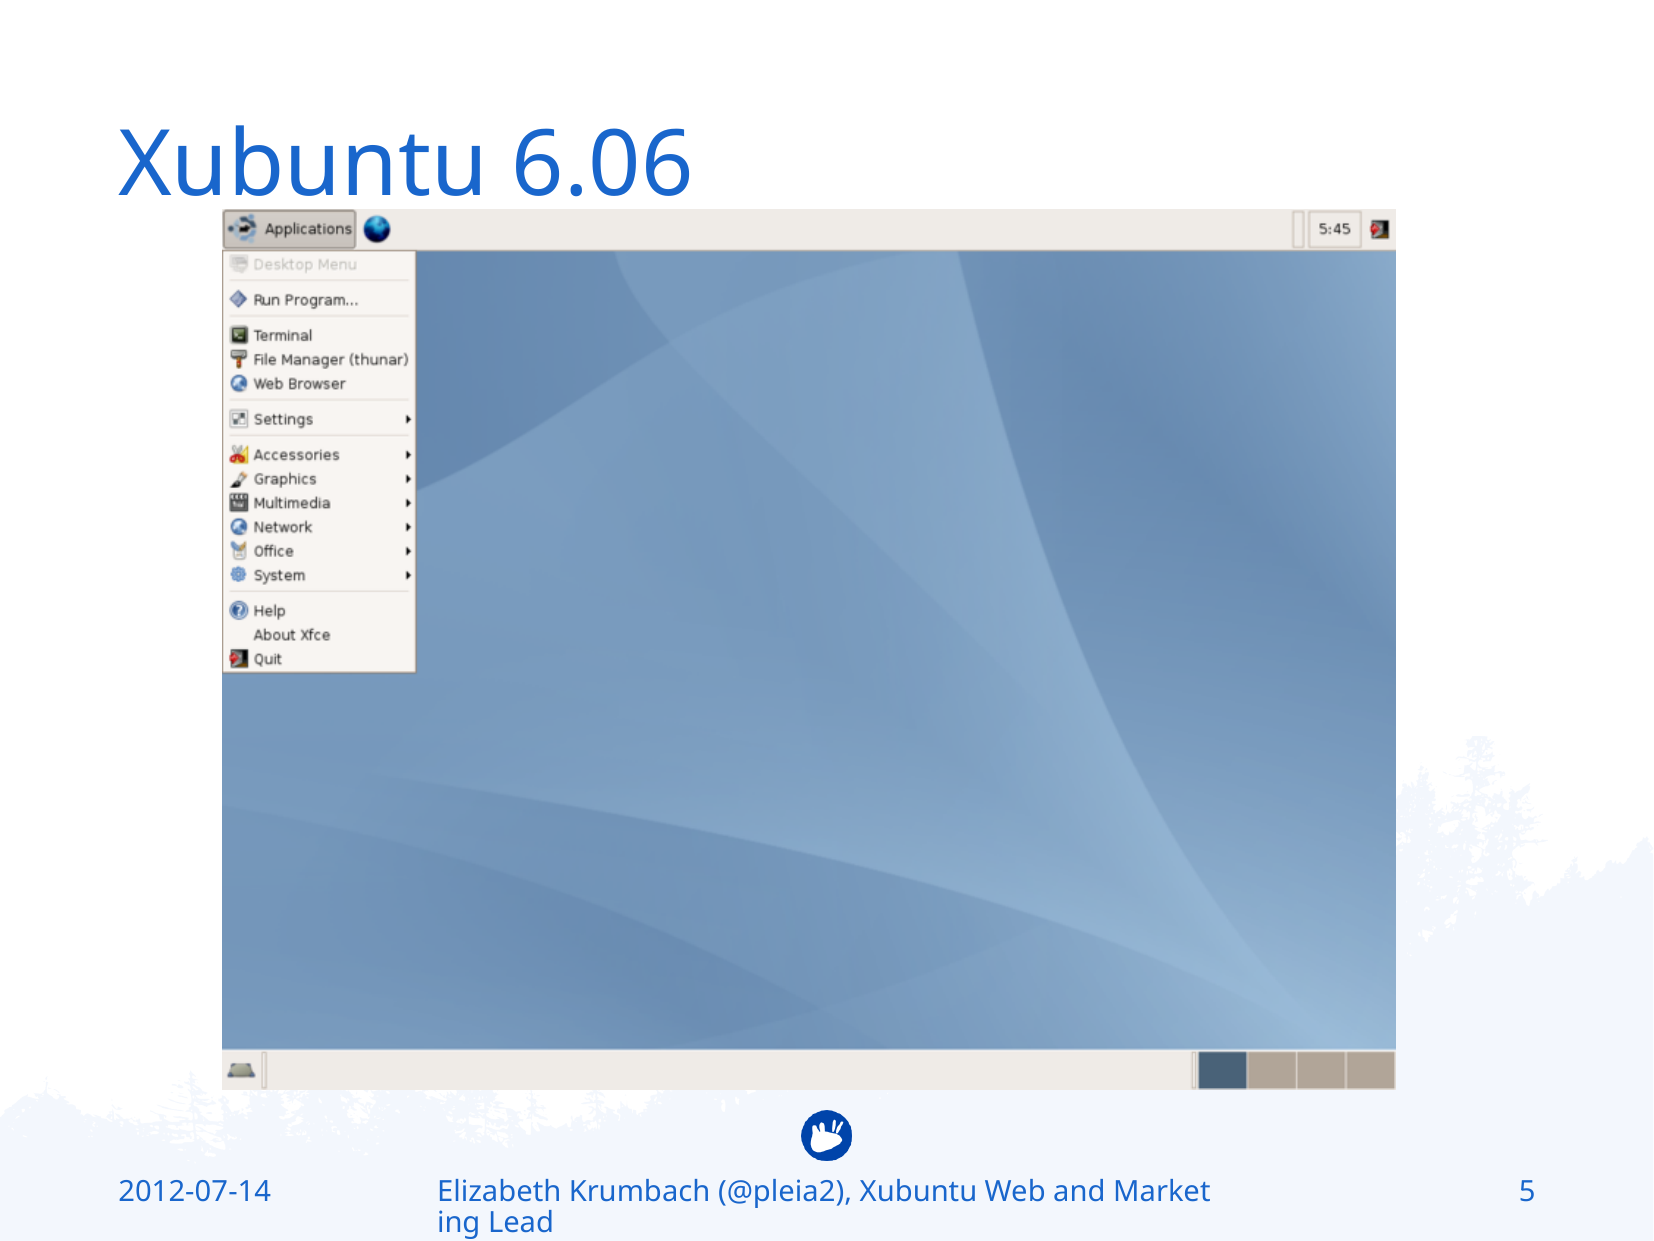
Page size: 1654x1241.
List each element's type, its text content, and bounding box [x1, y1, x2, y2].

title Xubuntu 6.06 [118, 88, 1536, 231]
picture [0, 209, 1654, 1241]
